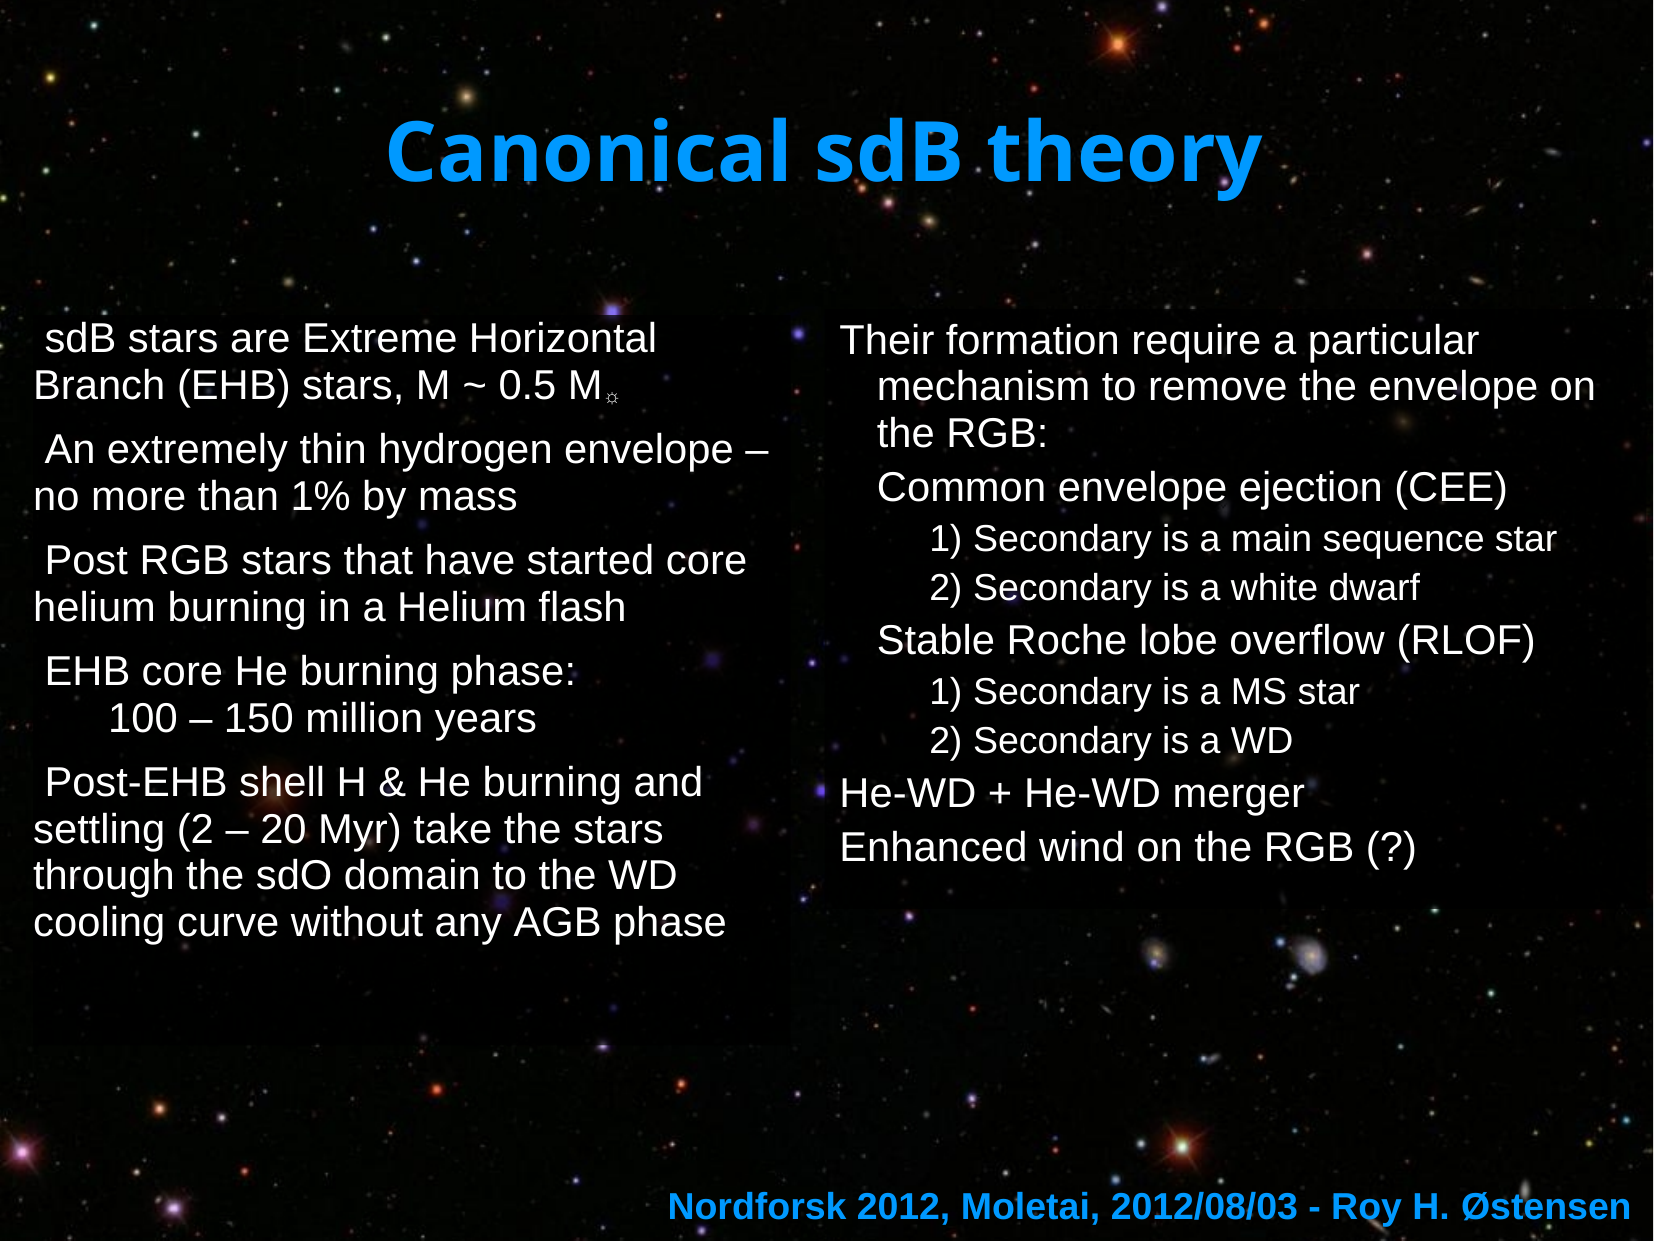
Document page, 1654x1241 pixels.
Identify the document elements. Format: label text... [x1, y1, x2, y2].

title Canonical sdB theory [0, 74, 1651, 225]
list sdB stars are Extreme Horizontal Branch (EHB) stars, M ~ 0.5 M☼ An extremely thin hydrogen envelope – no more than 1% by mass Post RGB stars that have started core helium burning in a Helium flash EHB core He burning phase: 100 – 150 million years Post-EHB shell H & He burning and settling (2 – 20 Myr) take the stars through the sdO domain to the WD cooling curve without any AGB phase [33, 315, 791, 1046]
picture [0, 0, 1654, 1241]
text_box Their formation require a particular mechanism to remove the envelope on the RGB: Common envelope ejection (CEE) 1) Secondary is a main sequence star 2) Secondary is a white dwarf Stable Roche lobe overflow (RLOF) 1) Secondary is a MS star 2) Secondary is a WD He-WD + He-WD merger Enhanced wind on the RGB (?) [824, 309, 1647, 909]
